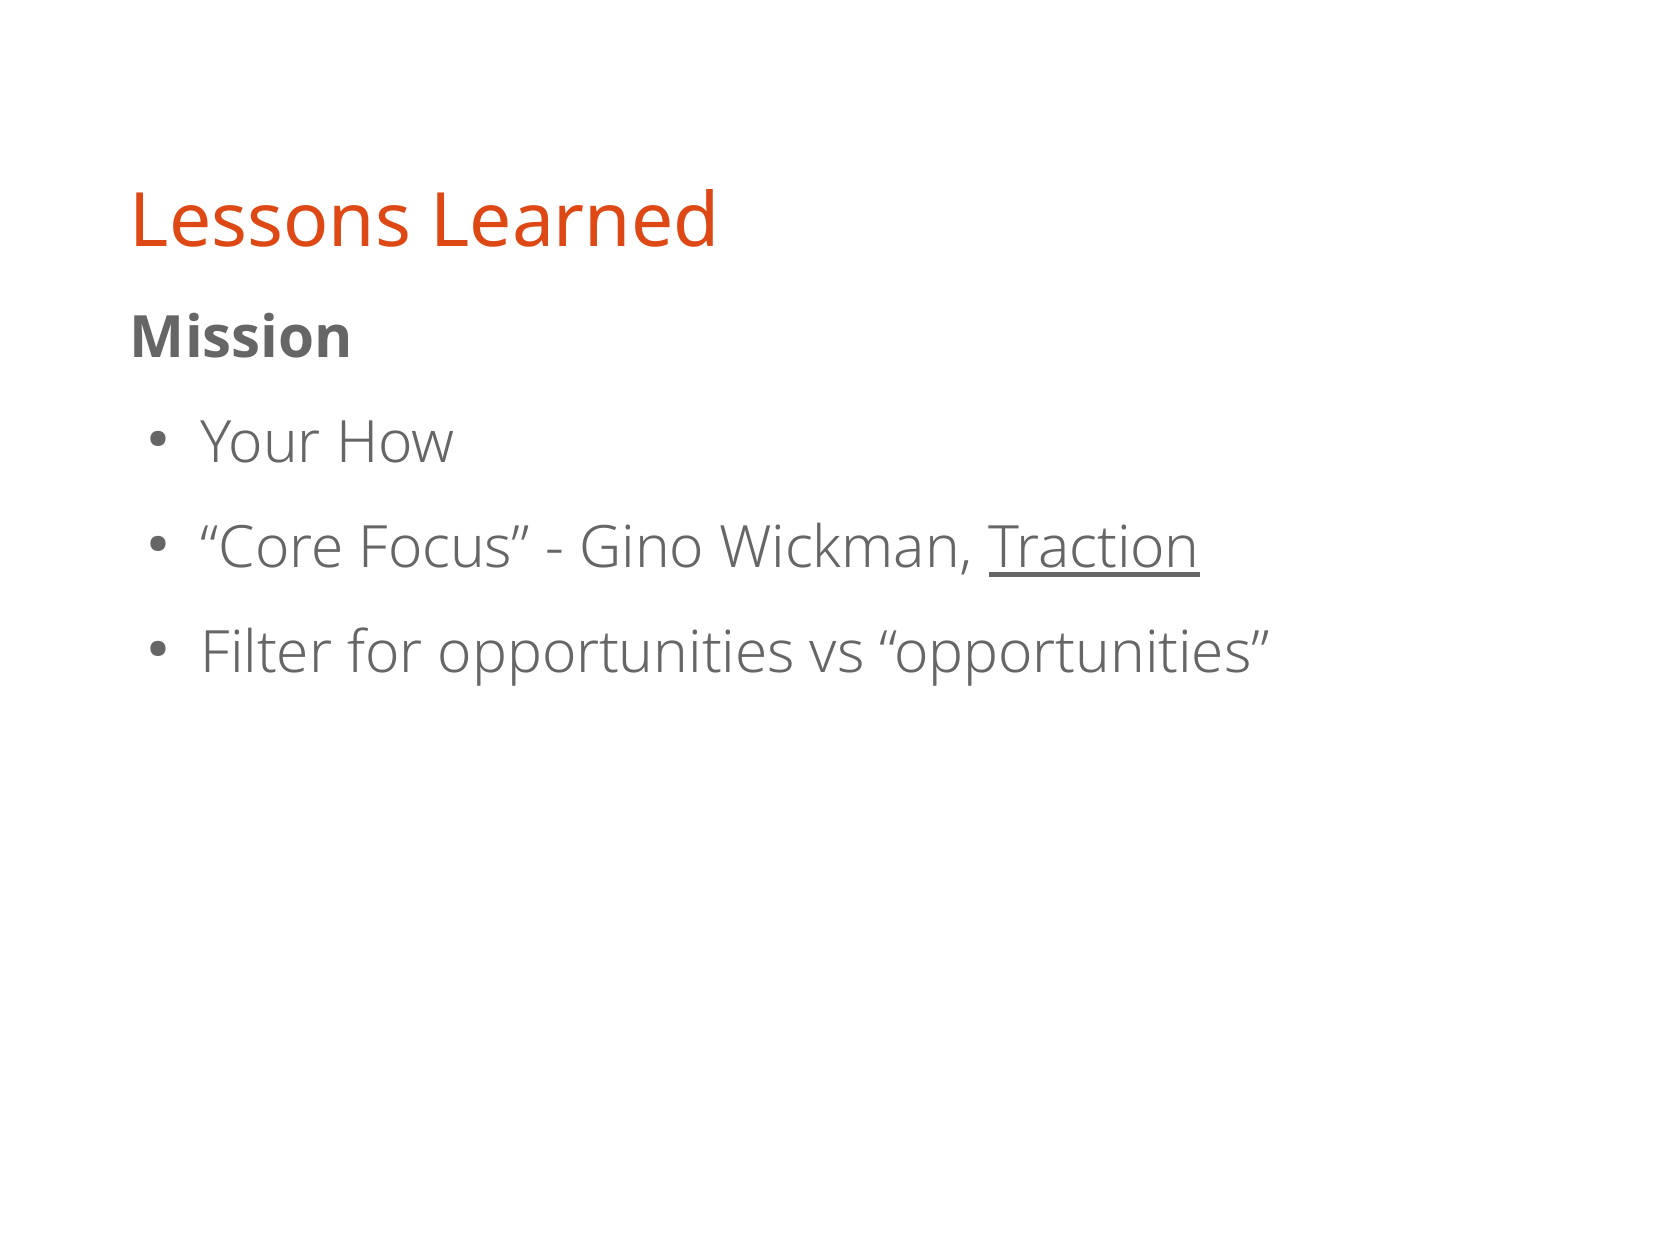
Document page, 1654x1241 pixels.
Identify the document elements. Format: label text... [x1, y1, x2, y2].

list Mission Your How “Core Focus” - Gino Wickman, Traction Filter for opportunities vs “opportunities” [129, 295, 1518, 1010]
title Lessons Learned [129, 153, 1518, 281]
